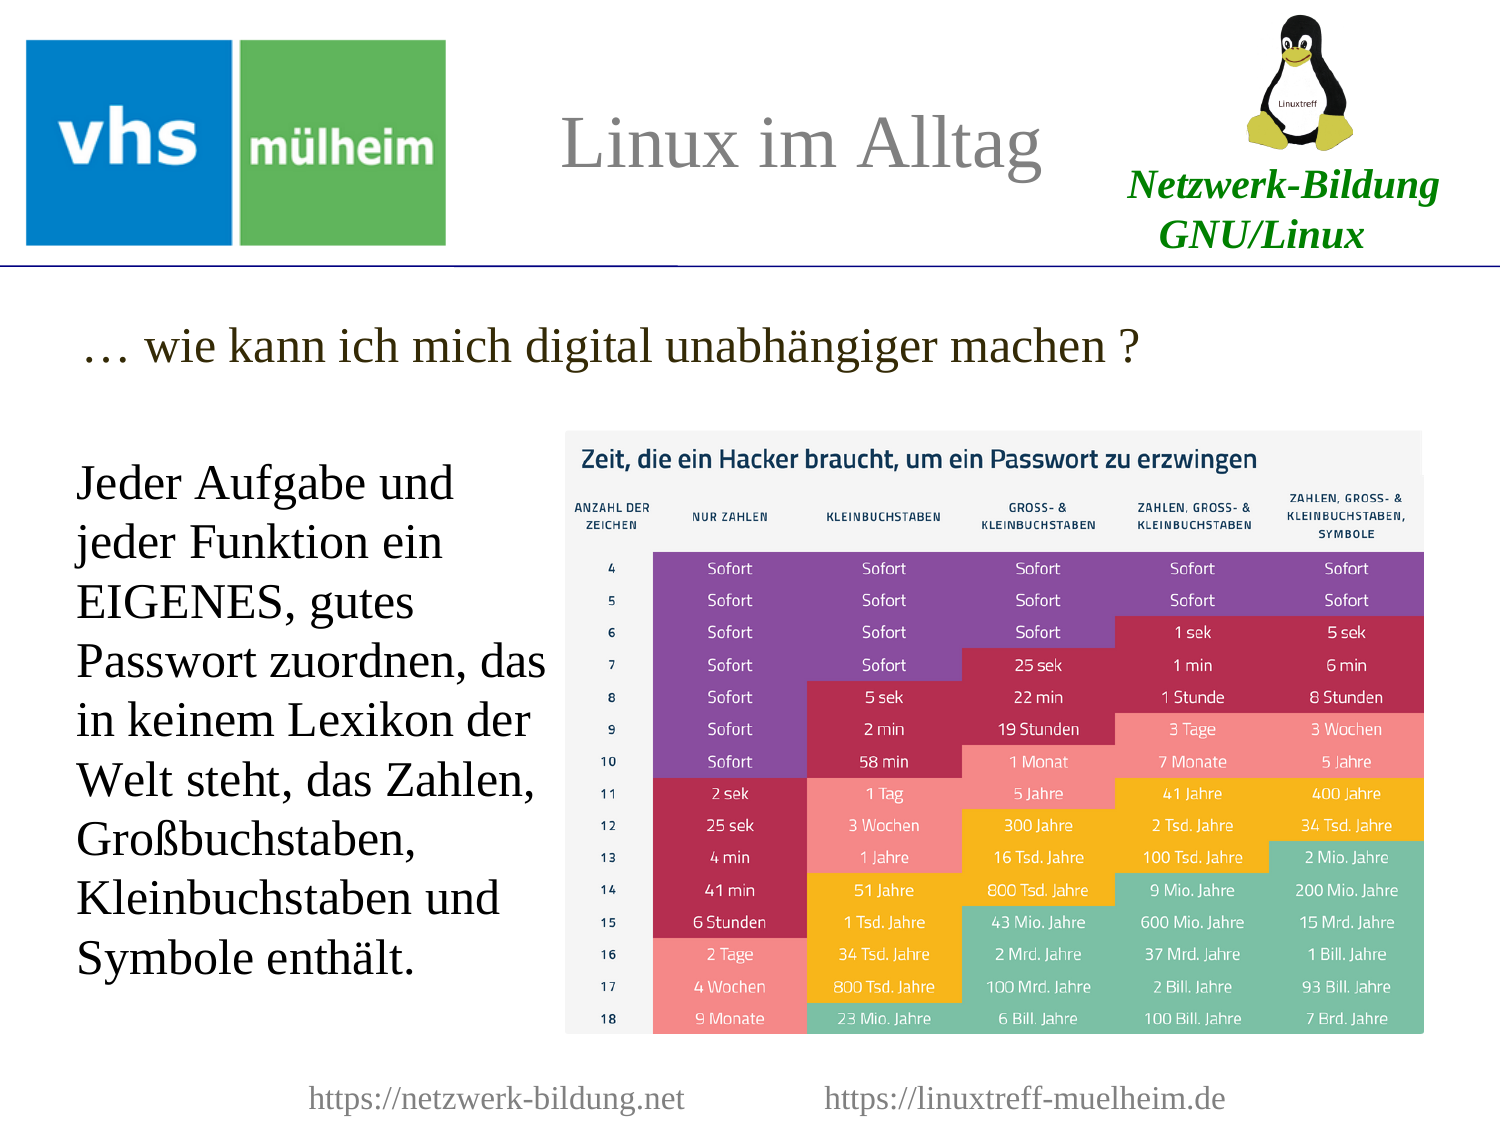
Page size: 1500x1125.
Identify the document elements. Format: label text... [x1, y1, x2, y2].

text_box Linux im Alltag [525, 88, 1079, 195]
picture [14, 32, 461, 254]
text_box Jeder Aufgabe und jeder Funktion ein EIGENES, gutes Passwort zuordnen, das in keinem Lexikon der Welt steht, das Zahlen, Großbuchstaben, Kleinbuchstaben und Symbole enthält. [61, 444, 574, 1053]
picture [1246, 13, 1353, 152]
text_box https://netzwerk-bildung.net https://linuxtreff-muelheim.de [34, 1070, 1500, 1125]
text_box … wie kann ich mich digital unabhängiger machen ? [67, 307, 1458, 394]
text_box Netzwerk-Bildung GNU/Linux [1112, 151, 1467, 267]
picture [553, 420, 1438, 1044]
